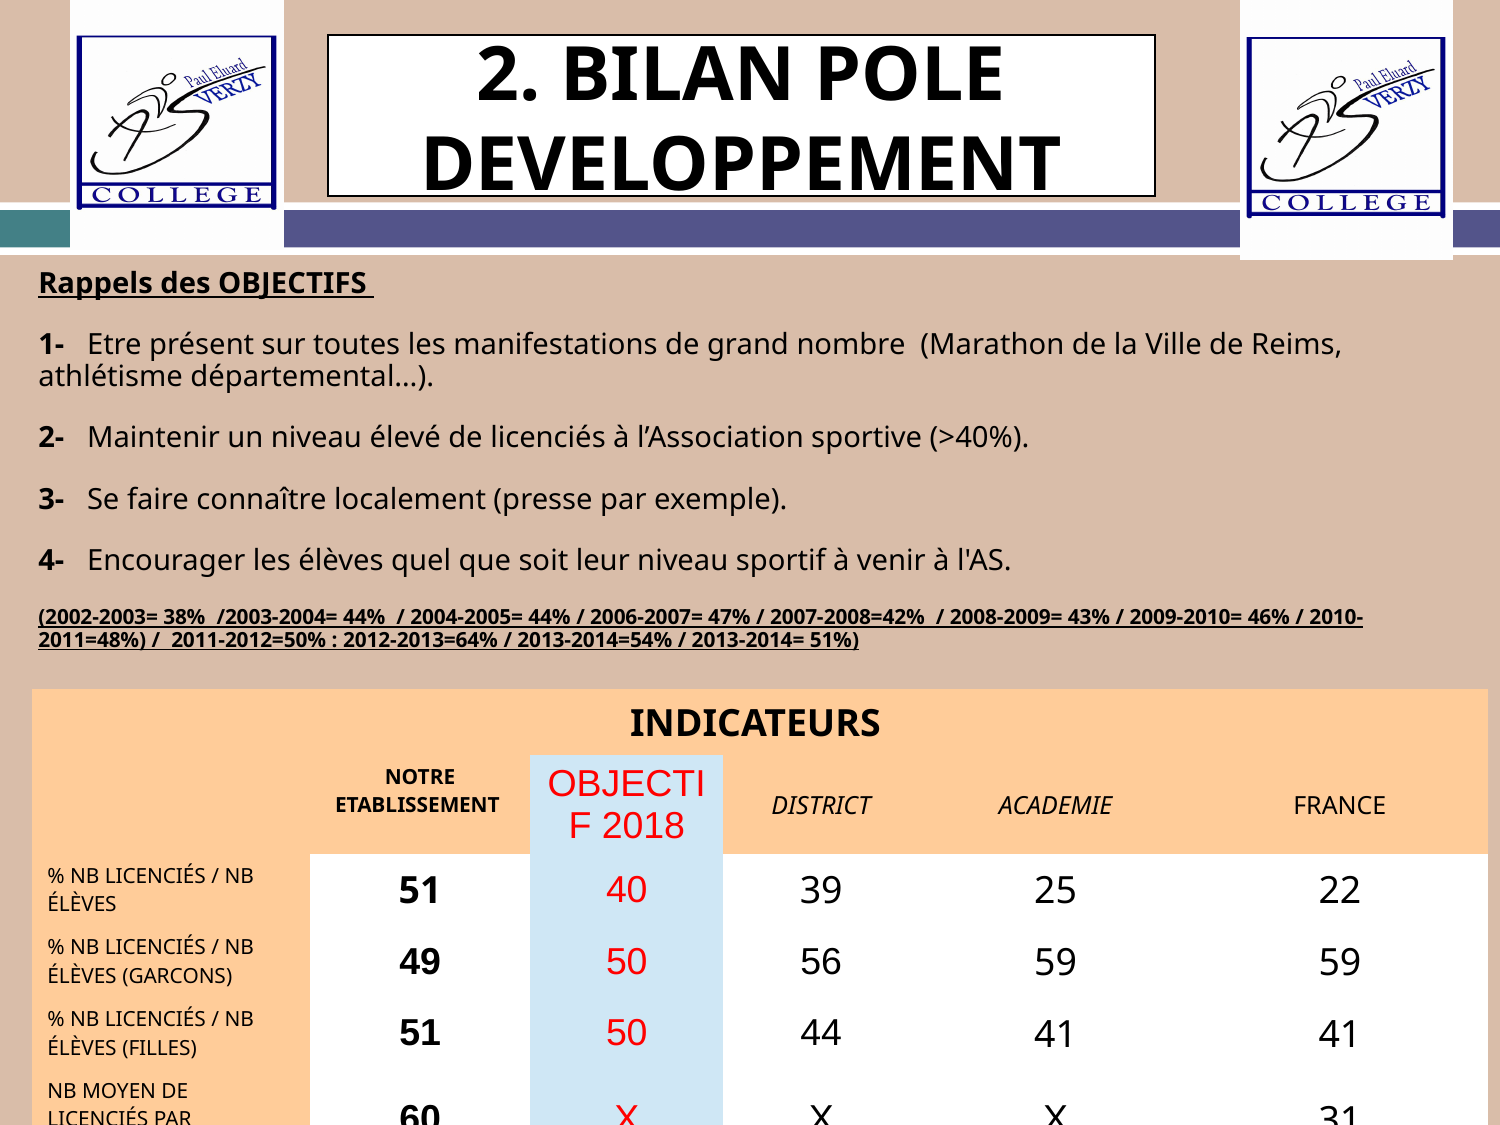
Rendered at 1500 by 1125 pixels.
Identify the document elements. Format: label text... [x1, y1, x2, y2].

table_cell DISTRICT [723, 755, 919, 854]
table_cell 51 [310, 854, 530, 925]
table_cell ACADEMIE [919, 755, 1192, 854]
table_cell 40 [530, 854, 723, 925]
table_cell 59 [1192, 925, 1488, 997]
table_cell 56 [723, 925, 919, 997]
table_cell 60 [310, 1069, 530, 1125]
table_cell 22 [1192, 854, 1488, 925]
table_cell 49 [310, 925, 530, 997]
table_cell % NB LICENCIÉS / NB ÉLÈVES (FILLES) [32, 997, 310, 1069]
table_cell 50 [530, 997, 723, 1069]
table_cell 51 [310, 997, 530, 1069]
text_box Rappels des OBJECTIFS 1- Etre présent sur toutes les manifestations de grand nombre (Marathon de la Ville de Reims, athlétisme départemental…). 2- Maintenir un niveau élevé de licenciés à l’Association sportive (>40%). 3- Se faire connaître localement (presse par exemple). 4- Encourager les élèves quel que soit leur niveau sportif à venir à l'AS. (2002-2003= 38% /2003-2004= 44% / 2004-2005= 44% / 2006-2007= 47% / 2007-2008=42% / 2008-2009= 43% / 2009-2010= 46% / 2010-2011=48%) / 2011-2012=50% : 2012-2013=64% / 2013-2014=54% / 2013-2014= 51%) [23, 260, 1476, 680]
table_cell [32, 755, 310, 854]
table_cell 39 [723, 854, 919, 925]
table_cell 31 [1192, 1069, 1488, 1125]
table_cell 41 [1192, 997, 1488, 1069]
table_cell 50 [530, 925, 723, 997]
table_cell X [723, 1069, 919, 1125]
table_cell X [530, 1069, 723, 1125]
table_cell X [919, 1069, 1192, 1125]
table_cell 41 [919, 997, 1192, 1069]
picture [70, 0, 284, 250]
table_cell % NB LICENCIÉS / NB ÉLÈVES (GARCONS) [32, 925, 310, 997]
picture [1240, 0, 1453, 260]
table_cell 25 [919, 854, 1192, 925]
table_cell 60 [406, 1118, 413, 1125]
text_box 2. BILAN POLE DEVELOPPEMENT [328, 35, 1155, 197]
table_cell 44 [723, 997, 919, 1069]
table_header INDICATEURS [32, 689, 1488, 755]
table_cell OBJECTIF 2018 [530, 755, 723, 854]
table_cell NB MOYEN DE LICENCIÉS PAR ANIMATEUR* [32, 1069, 310, 1125]
table_cell 59 [919, 925, 1192, 997]
table_cell NOTRE ETABLISSEMENT [310, 755, 530, 854]
table_cell 60 [427, 1109, 434, 1125]
table_cell % NB LICENCIÉS / NB ÉLÈVES [32, 854, 310, 925]
table_cell FRANCE [1192, 755, 1488, 854]
